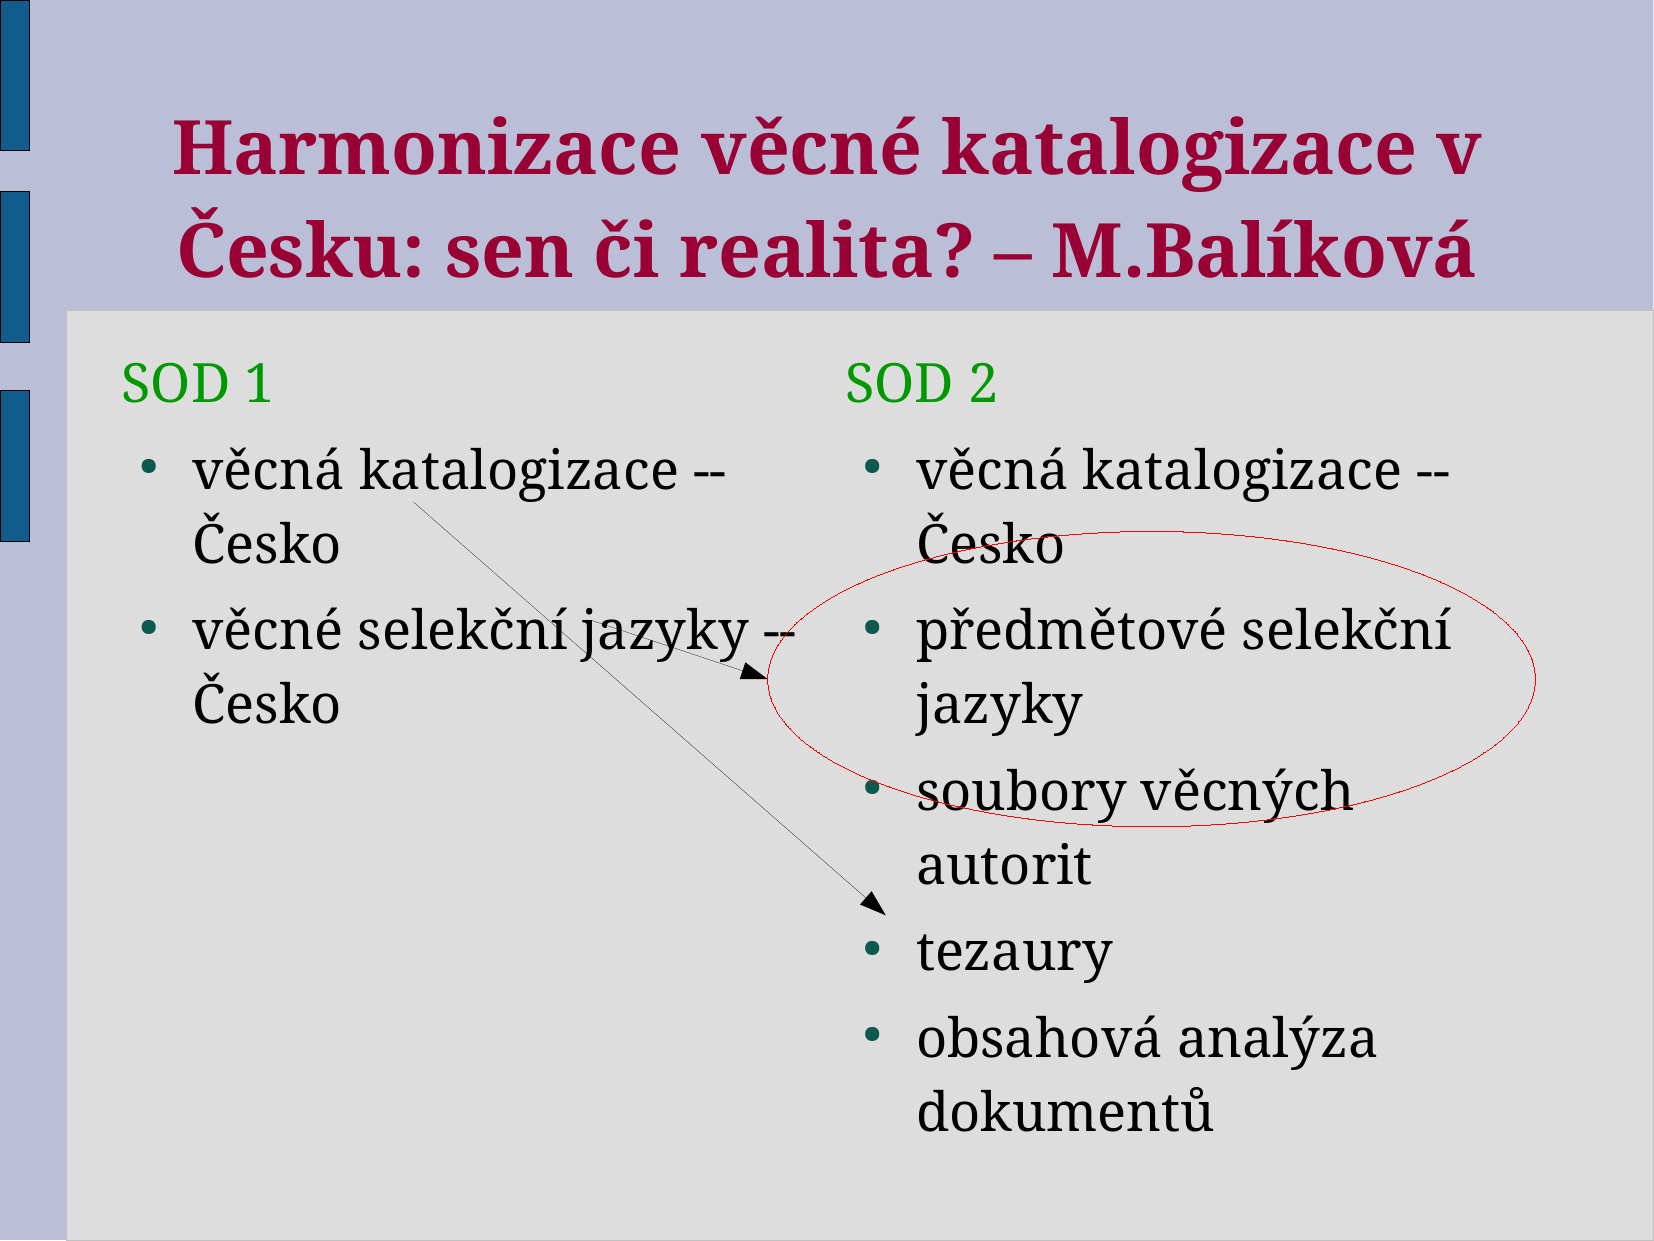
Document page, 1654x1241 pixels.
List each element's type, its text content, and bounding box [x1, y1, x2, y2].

list SOD 2 věcná katalogizace -- Česko předmětové selekční jazyky soubory věcných autorit tezaury obsahová analýza dokumentů [845, 344, 1535, 1112]
list SOD 1 věcná katalogizace -- Česko věcné selekční jazyky -- Česko [121, 344, 811, 1127]
title Harmonizace věcné katalogizace v Česku: sen či realita? – M.Balíková [121, 91, 1534, 299]
